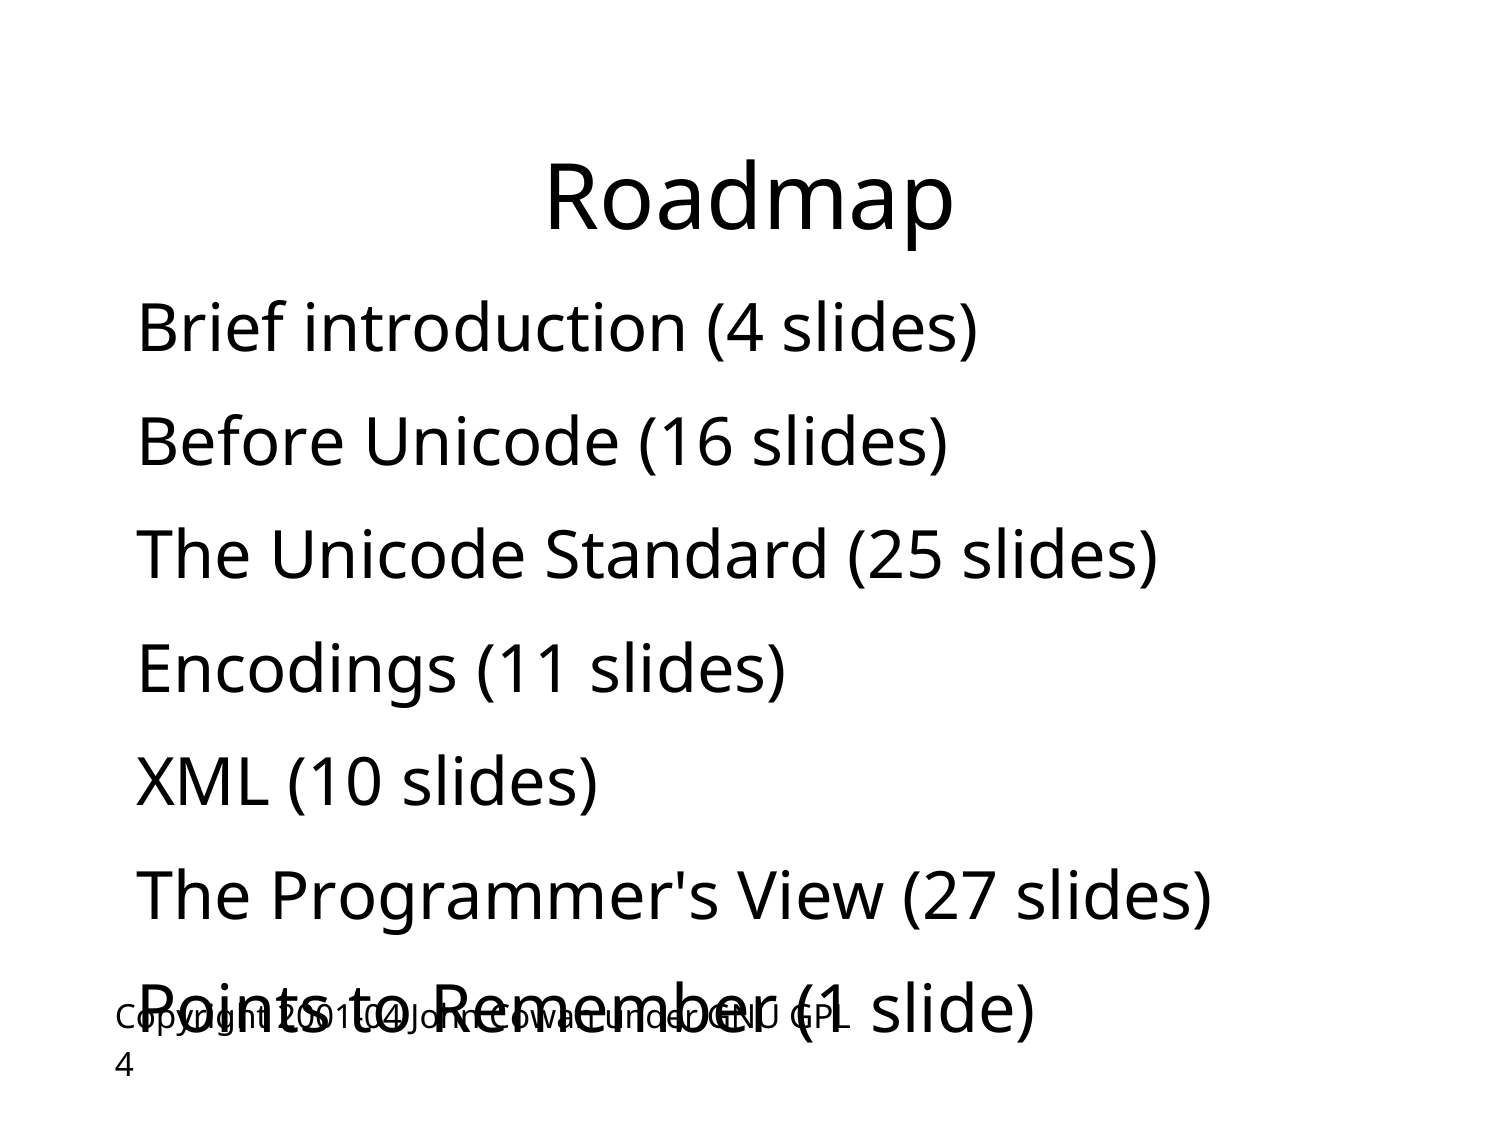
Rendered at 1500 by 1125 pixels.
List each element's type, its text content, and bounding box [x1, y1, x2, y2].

title Roadmap [112, 99, 1388, 288]
list Brief introduction (4 slides) Before Unicode (16 slides) The Unicode Standard (25 slides) Encodings (11 slides) XML (10 slides) The Programmer's View (27 slides) Points to Remember (1 slide) [121, 272, 1409, 971]
